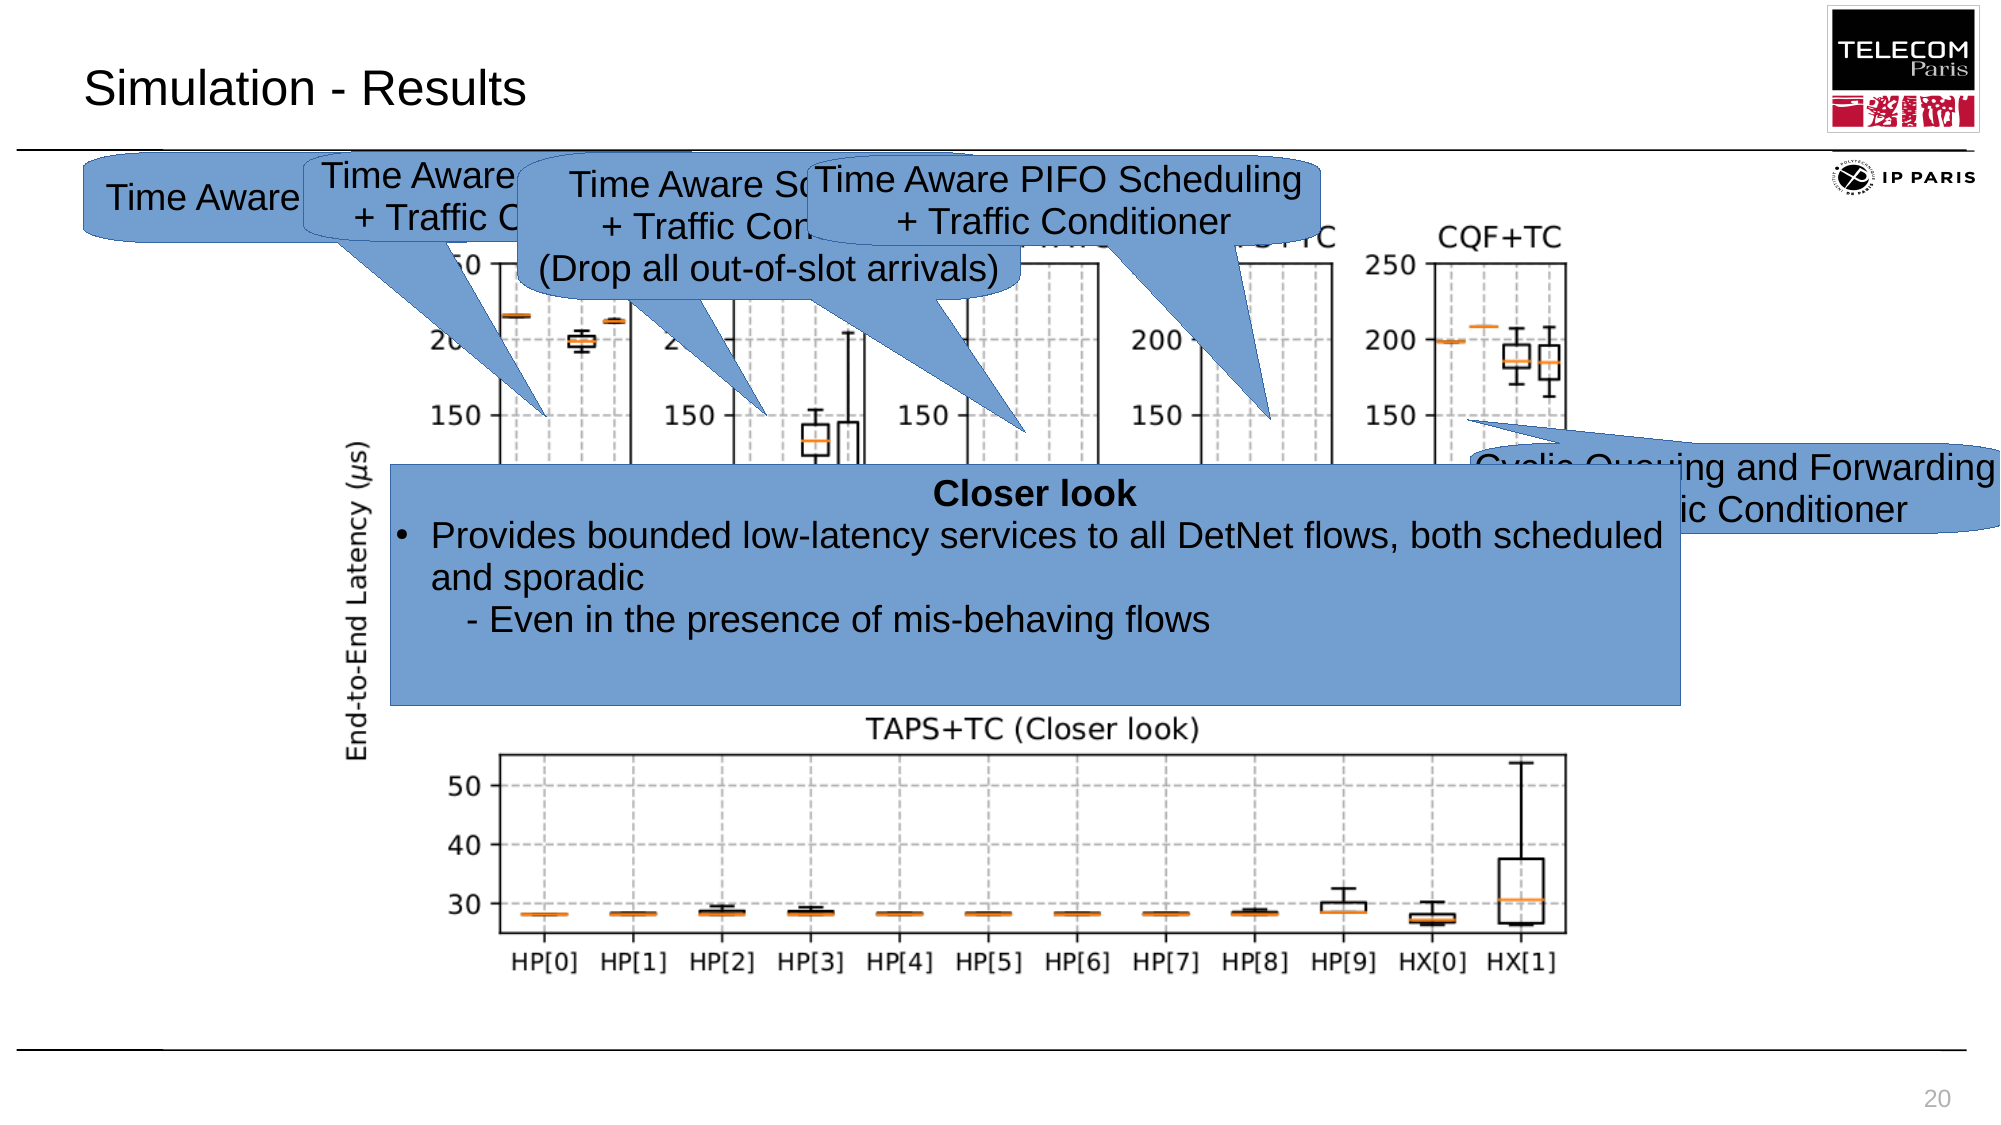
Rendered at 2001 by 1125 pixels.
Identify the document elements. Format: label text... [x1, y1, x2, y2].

text_box Time Aware Scheduling [83, 152, 547, 417]
text_box Time Aware Scheduling + Traffic Conditioner [628, 300, 767, 416]
text_box Time Aware Scheduling + Traffic Conditioner [303, 151, 693, 242]
picture [1810, 0, 2000, 207]
title Simulation - Results [83, 13, 1933, 153]
text_box Closer look Provides bounded low-latency services to all DetNet flows, both scheduled and sporadic - Even in the presence of mis-behaving flows [390, 464, 1681, 706]
text_box Time Aware PIFO Scheduling + Traffic Conditioner [807, 155, 1321, 420]
slide_number <number> [1485, 1067, 1967, 1125]
text_box Time Aware Scheduling + Traffic Conditioner (Drop all out-of-slot arrivals) [517, 152, 1026, 433]
text_box Cyclic Queuing and Forwarding + Traffic Conditioner [1467, 419, 2000, 534]
picture [327, 210, 1593, 992]
